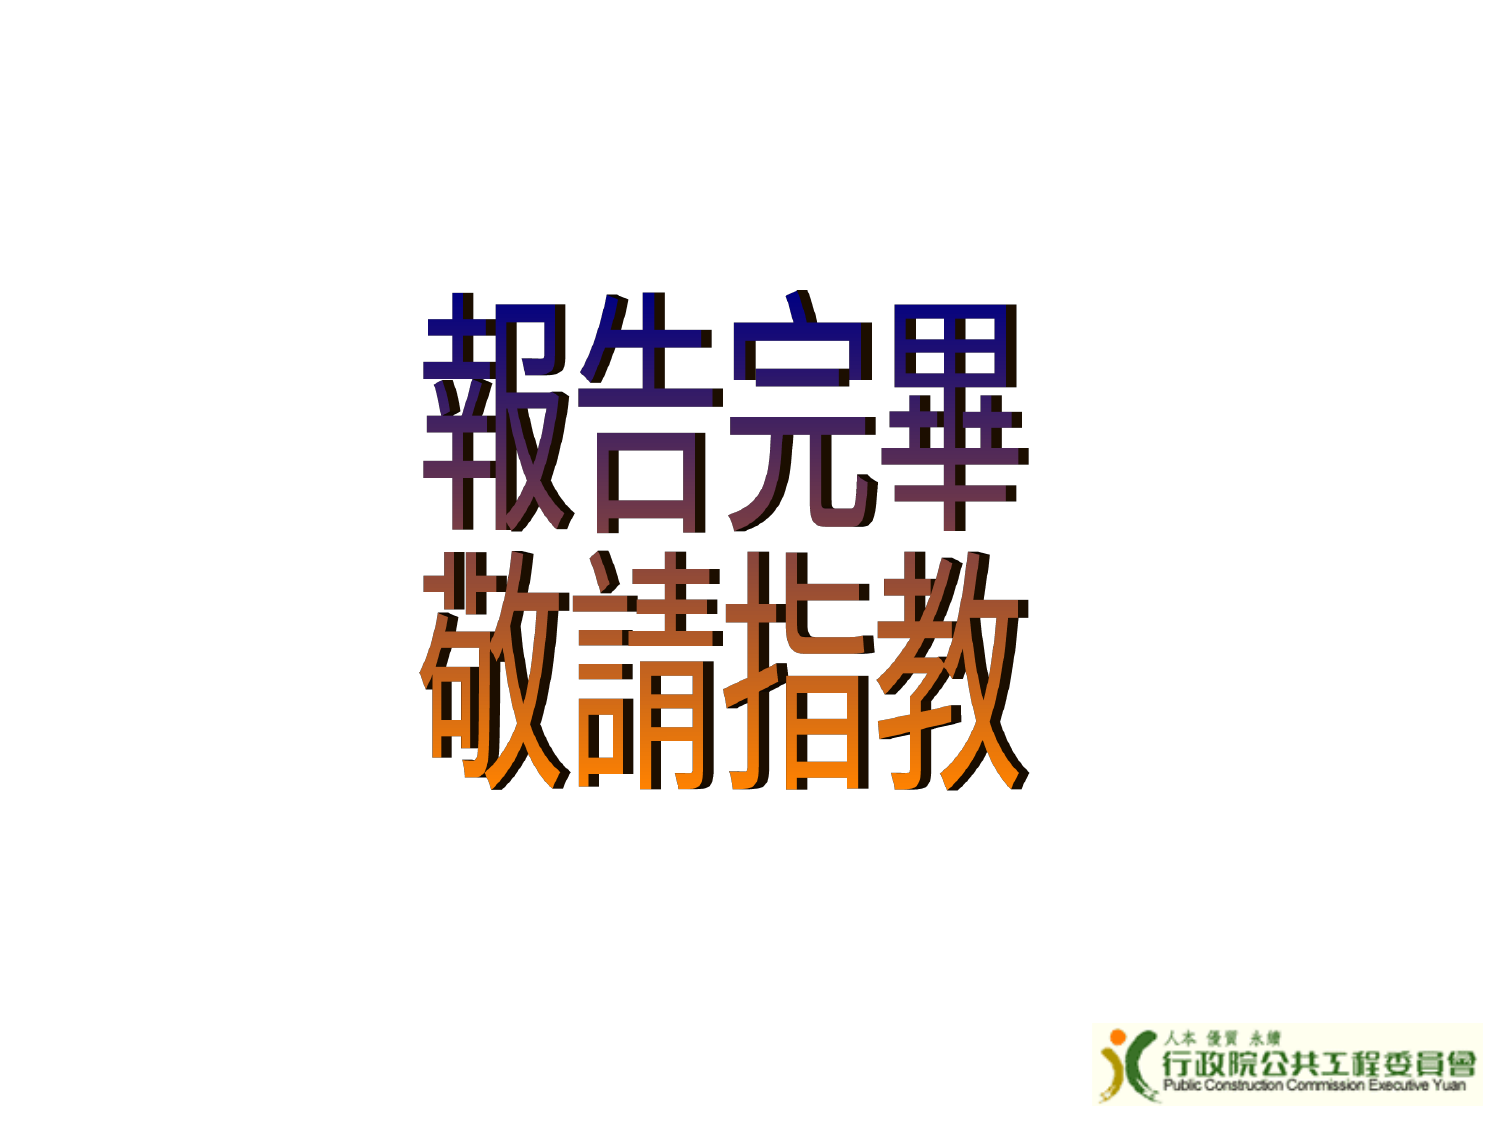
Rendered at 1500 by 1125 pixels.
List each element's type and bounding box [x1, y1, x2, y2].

picture [1092, 1023, 1483, 1106]
